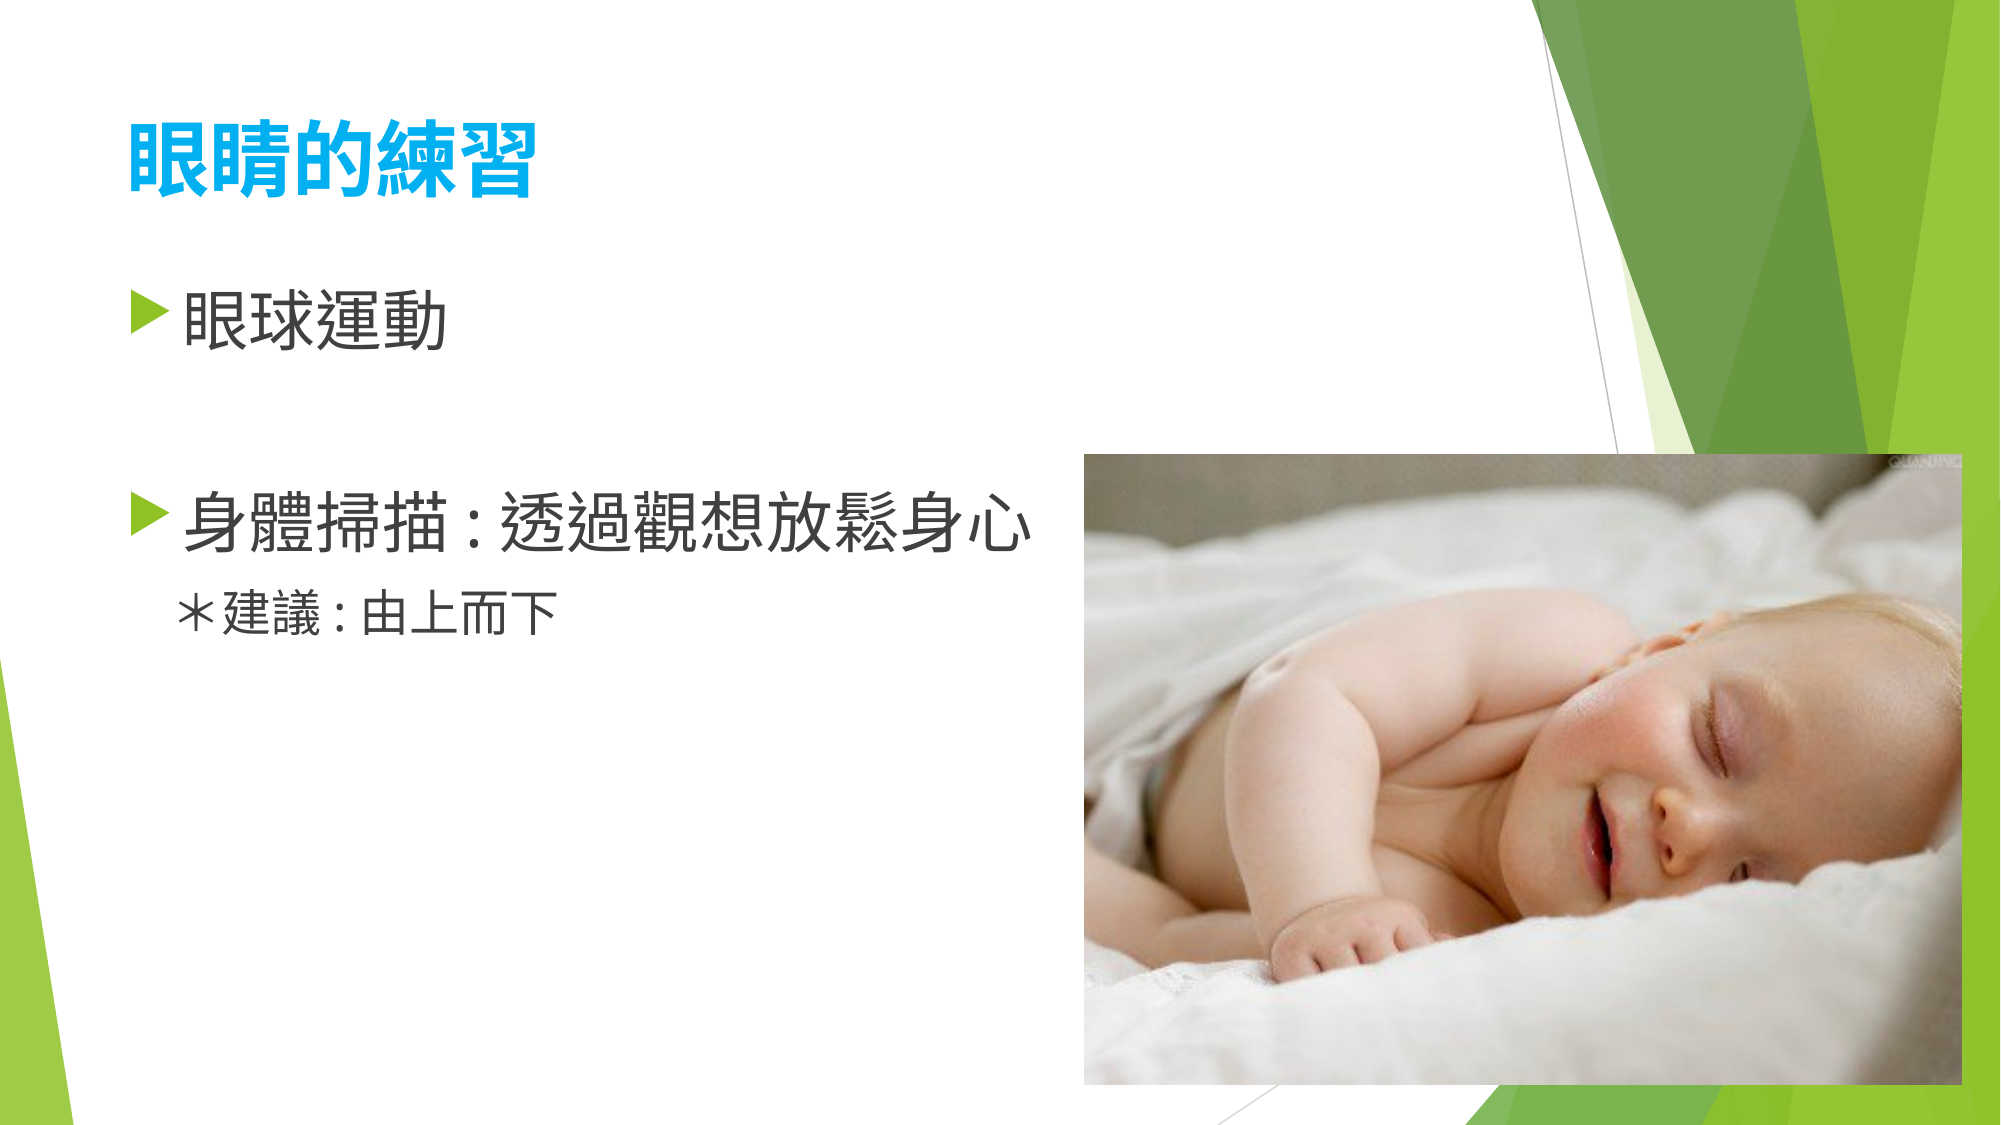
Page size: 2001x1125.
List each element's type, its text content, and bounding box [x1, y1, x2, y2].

list 眼球運動 身體掃描:透過觀想放鬆身心 ＊建議:由上而下 [111, 271, 1522, 995]
title 眼睛的練習 [111, 99, 1522, 271]
picture [1084, 454, 1962, 1085]
